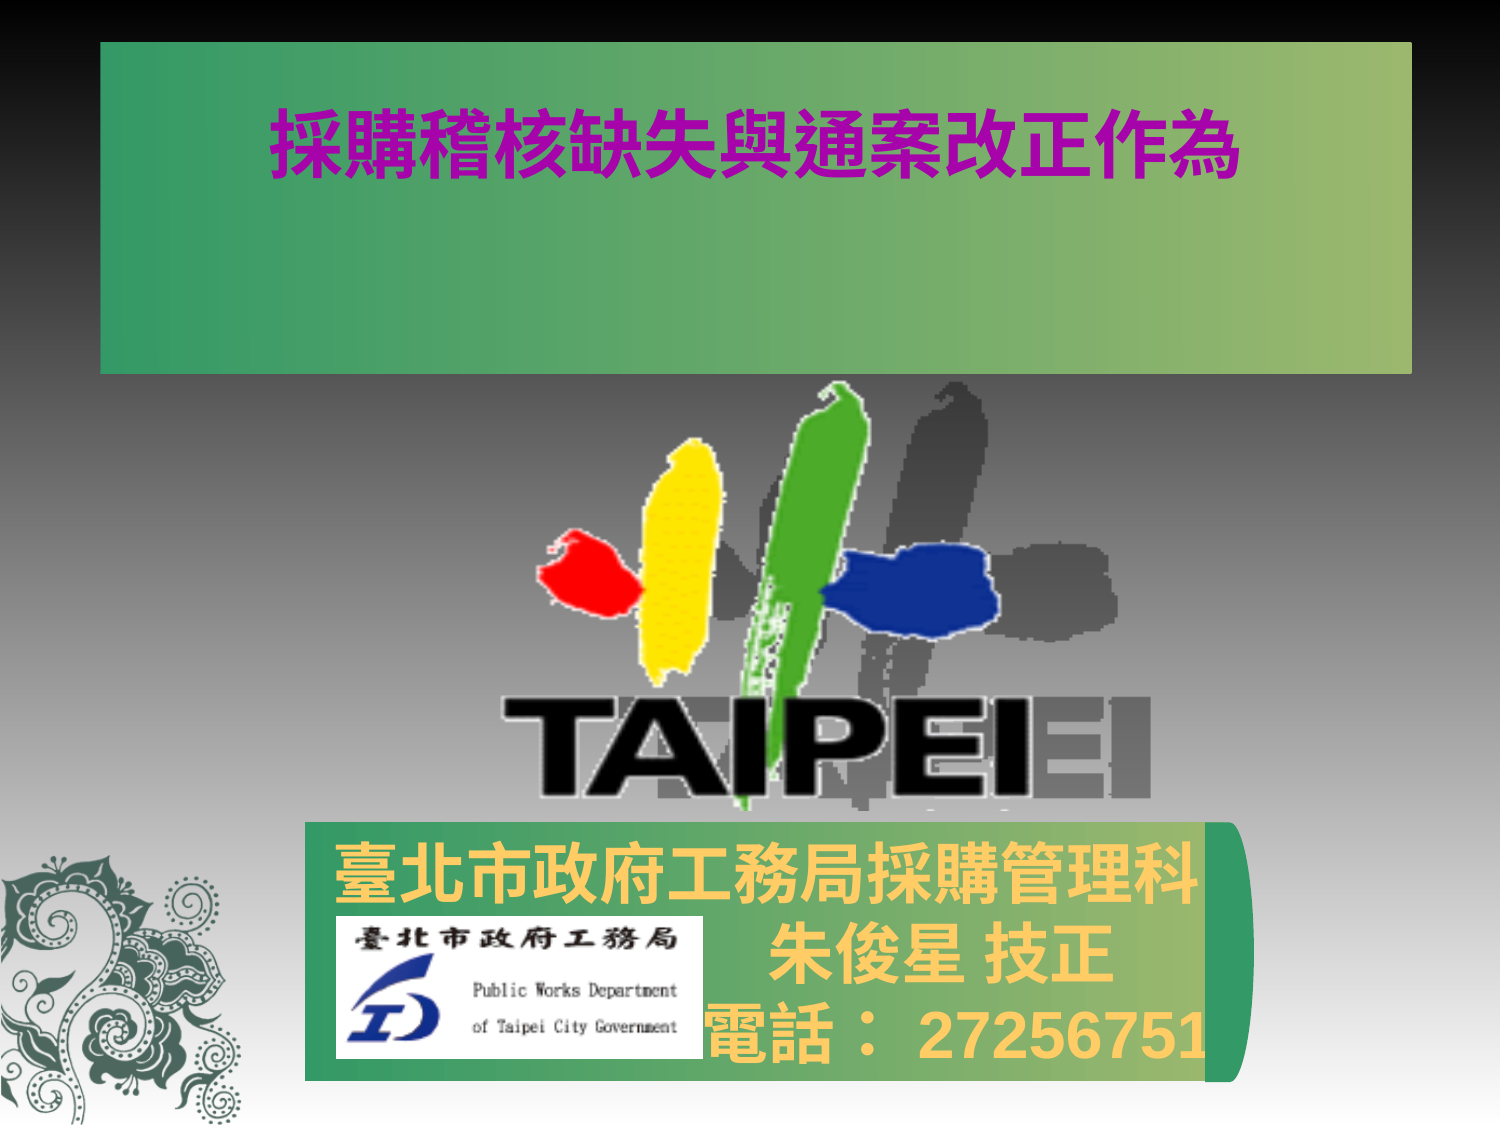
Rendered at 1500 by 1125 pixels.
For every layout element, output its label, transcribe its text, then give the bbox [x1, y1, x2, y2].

text_box [1205, 822, 1254, 1083]
picture [336, 916, 703, 1059]
picture [492, 379, 1048, 811]
picture [0, 855, 242, 1125]
text_box [100, 42, 1412, 374]
text_box 臺北市政府工務局採購管理科 朱俊星 技正 電話：27256751 [304, 822, 1205, 1081]
text_box 採購稽核缺失與通案改正作為 [112, 89, 1400, 327]
